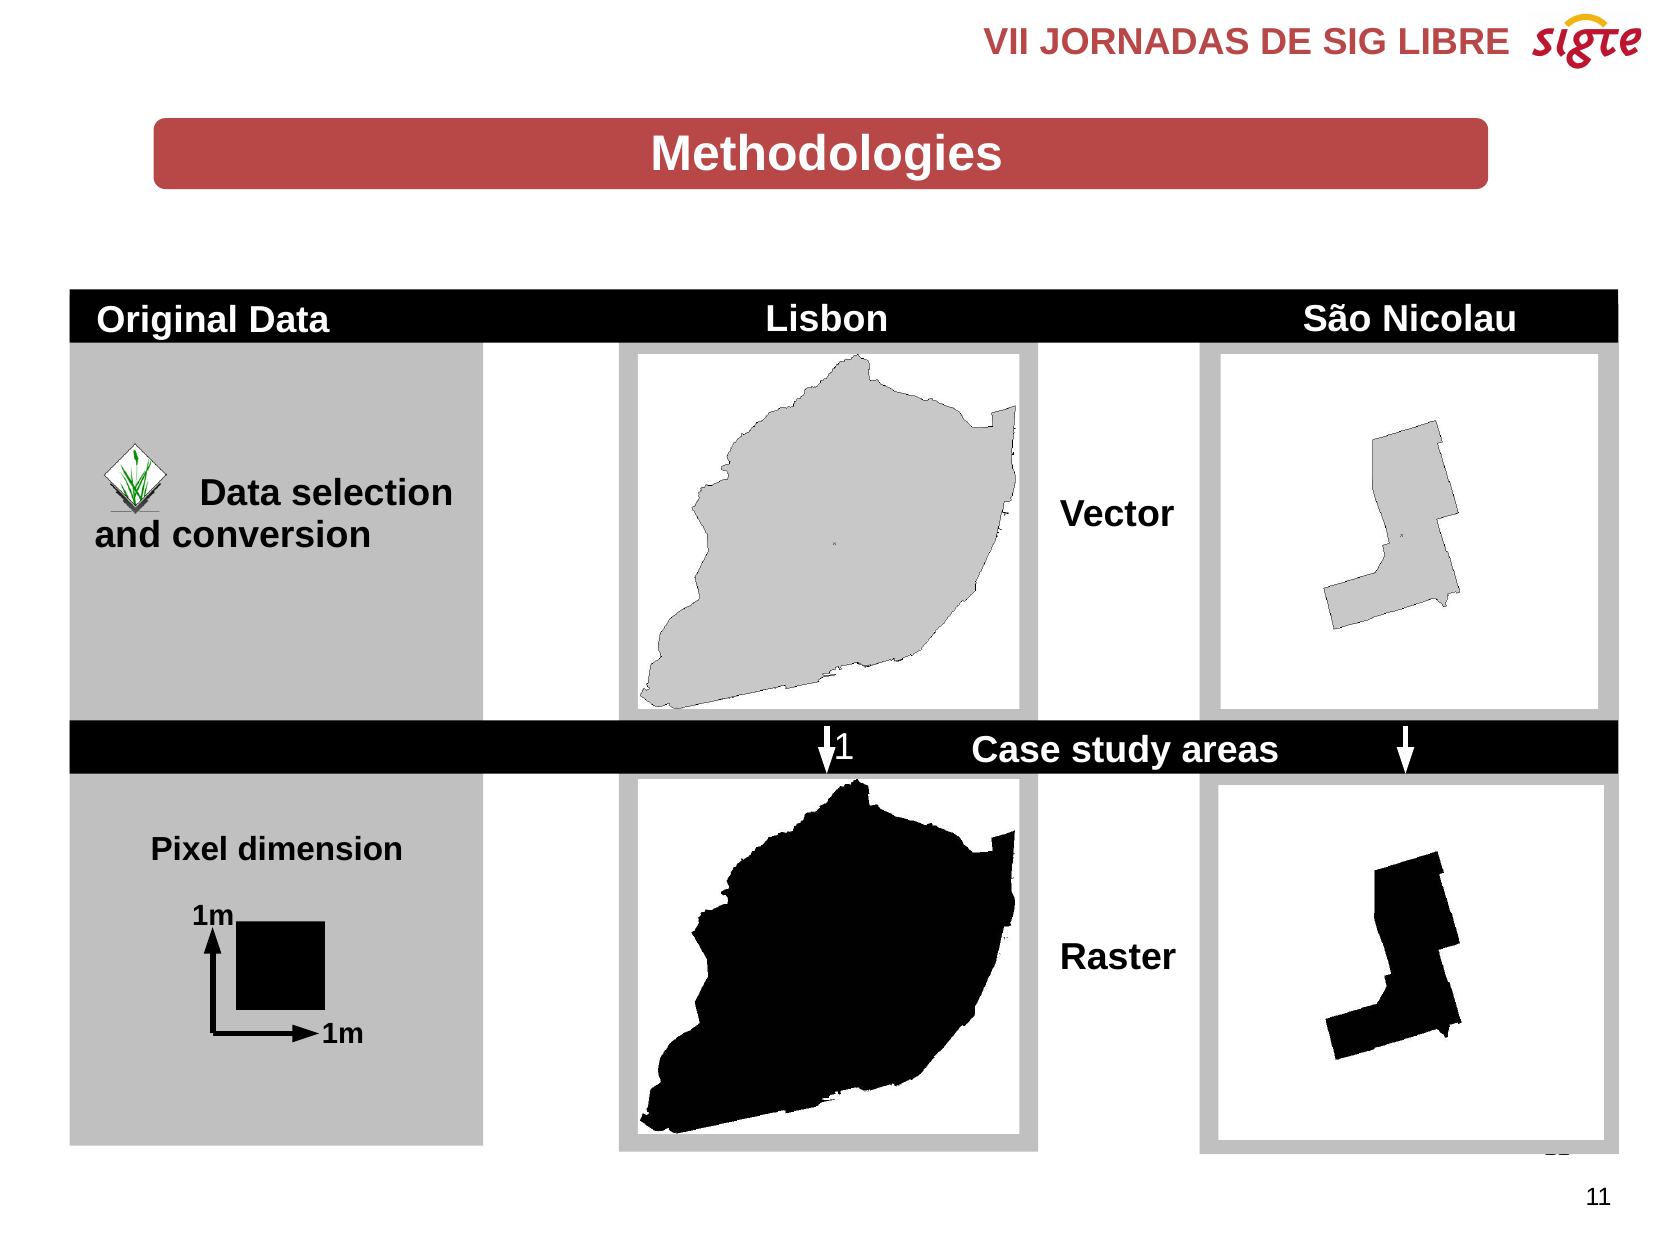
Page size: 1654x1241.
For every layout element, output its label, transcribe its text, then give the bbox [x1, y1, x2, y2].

text_box São Nicolau [1288, 290, 1533, 349]
text_box [1199, 774, 1619, 1155]
text_box Pixel dimension [135, 823, 432, 880]
text_box Vector [1045, 485, 1190, 544]
title Methodologies [82, 49, 1571, 257]
text_box Case study areas [956, 721, 1294, 780]
text_box [69, 774, 484, 1146]
picture [1528, 11, 1644, 71]
text_box Lisbon [750, 290, 904, 349]
picture [1220, 354, 1599, 709]
text_box 11 [1570, 1175, 1627, 1219]
picture [98, 442, 170, 514]
text_box 1m [307, 1009, 379, 1059]
text_box 1 [69, 720, 1619, 774]
text_box [618, 774, 1039, 1152]
picture [637, 354, 1020, 709]
text_box Raster [1045, 928, 1192, 987]
picture [1218, 785, 1604, 1140]
text_box [69, 289, 1619, 720]
text_box Original Data [81, 291, 345, 350]
text_box VII JORNADAS DE SIG LIBRE [968, 12, 1524, 71]
picture [637, 779, 1020, 1134]
text_box 1m [177, 891, 250, 941]
text_box Data selection and conversion [94, 471, 461, 609]
